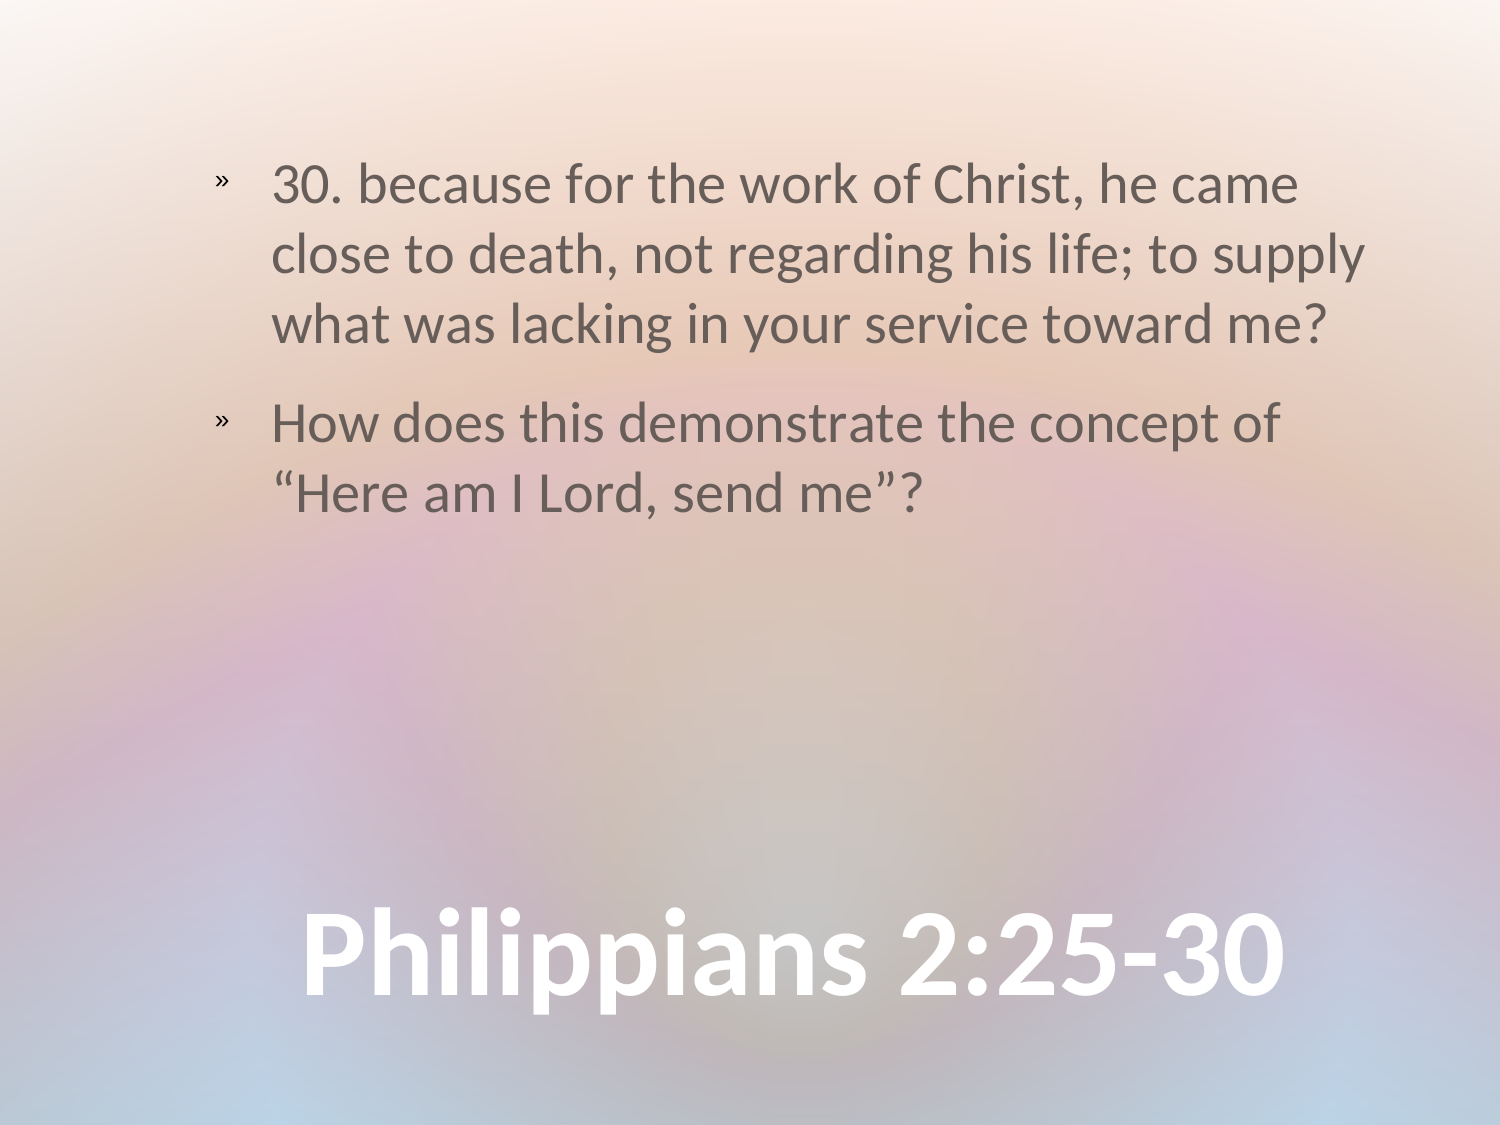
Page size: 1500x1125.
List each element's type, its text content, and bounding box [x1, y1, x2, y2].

list 30. because for the work of Christ, he came close to death, not regarding his life; to supply what was lacking in your service toward me? How does this demonstrate the concept of “Here am I Lord, send me”? [200, 137, 1425, 863]
picture [0, 0, 1500, 1125]
title Philippians 2:25-30 [200, 863, 1388, 1050]
